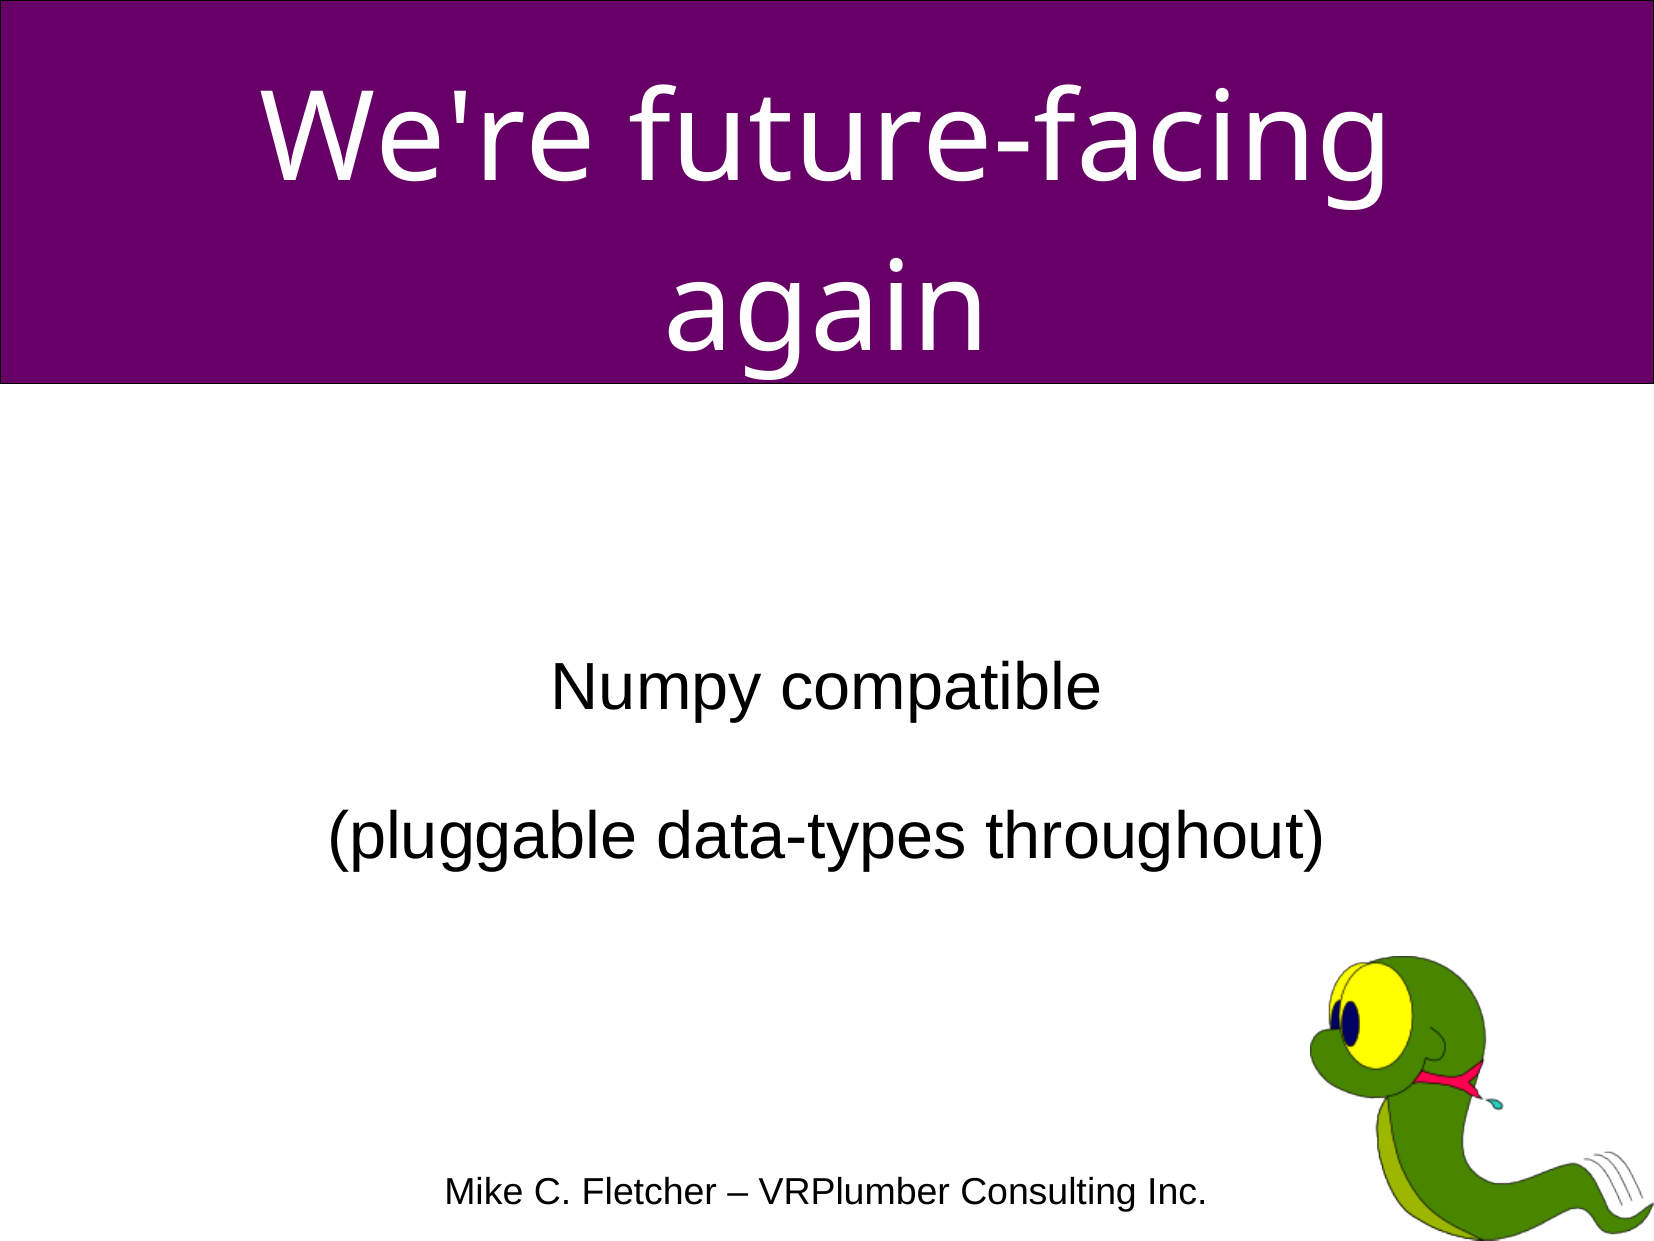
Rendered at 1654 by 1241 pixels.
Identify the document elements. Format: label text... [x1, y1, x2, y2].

subtitle Numpy compatible (pluggable data-types throughout) [82, 420, 1571, 1102]
title We're future-facing again [82, 56, 1571, 377]
picture [1310, 956, 1654, 1241]
